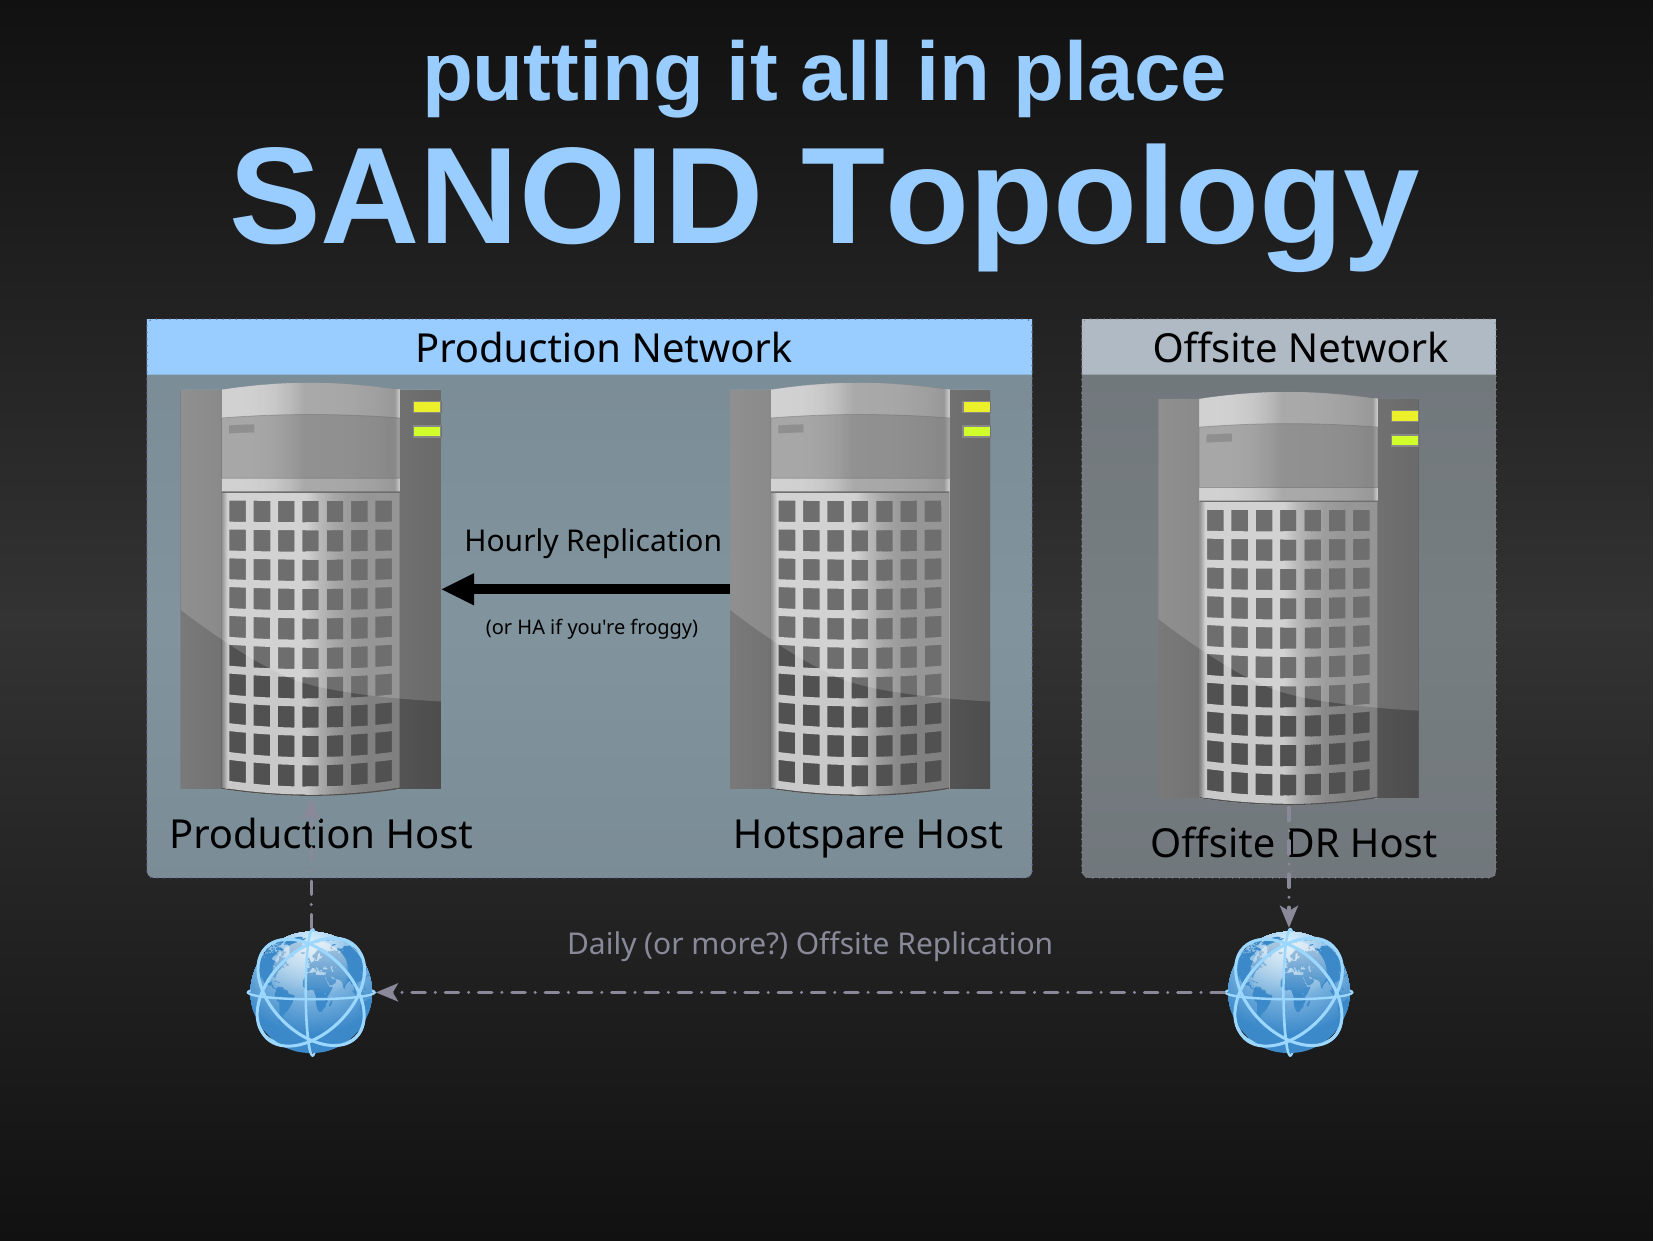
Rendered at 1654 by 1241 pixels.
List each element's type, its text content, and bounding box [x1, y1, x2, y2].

title putting it all in place SANOID Topology [0, 0, 1651, 298]
picture [120, 293, 1523, 1097]
